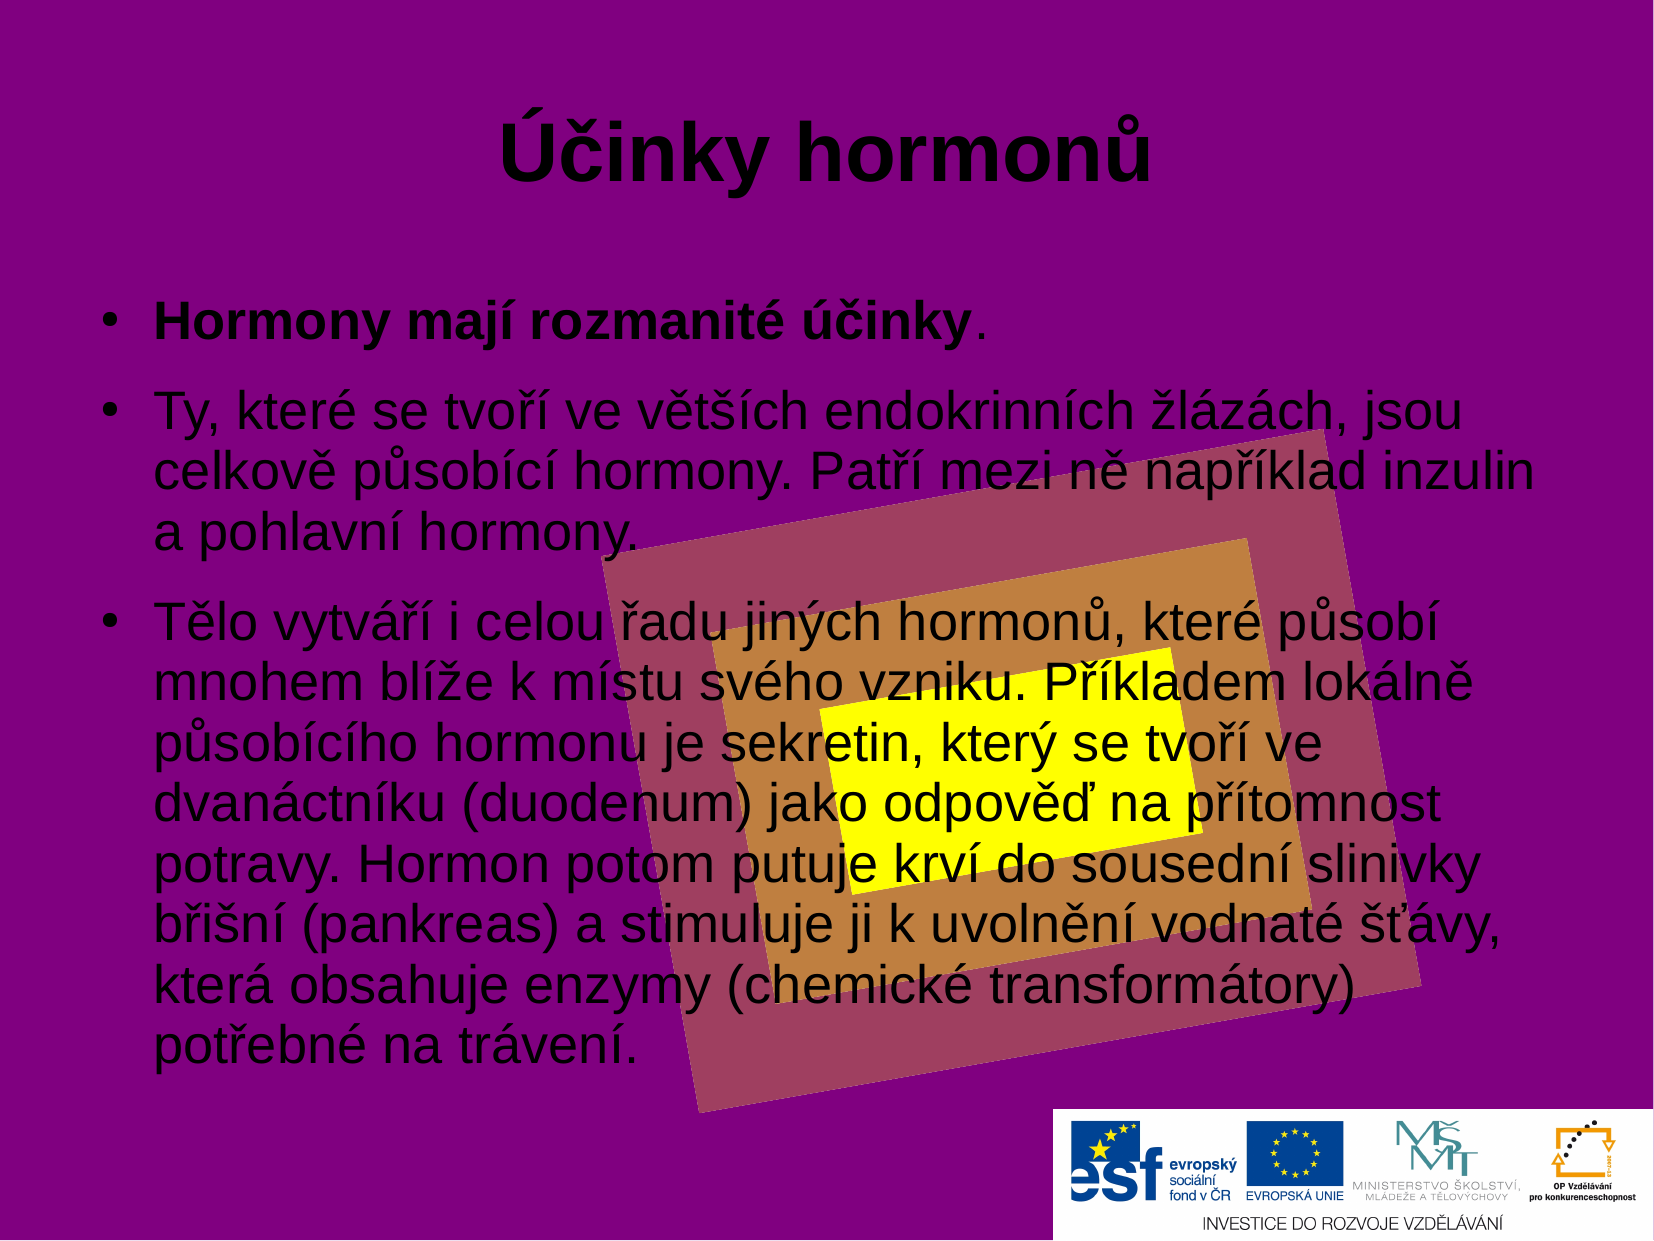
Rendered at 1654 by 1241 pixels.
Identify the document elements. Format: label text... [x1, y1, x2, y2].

title Účinky hormonů [82, 49, 1571, 257]
list Hormony mají rozmanité účinky. Ty, které se tvoří ve větších endokrinních žlázách, jsou celkově působící hormony. Patří mezi ně například inzulin a pohlavní hormony. Tělo vytváří i celou řadu jiných hormonů, které působí mnohem blíže k místu svého vzniku. Příkladem lokálně působícího hormonu je sekretin, který se tvoří ve dvanáctníku (duodenum) jako odpověď na přítomnost potravy. Hormon potom putuje krví do sousední slinivky břišní (pankreas) a stimuluje ji k uvolnění vodnaté šťávy, která obsahuje enzymy (chemické transformátory) potřebné na trávení. [82, 290, 1571, 1109]
picture [1053, 1109, 1654, 1241]
